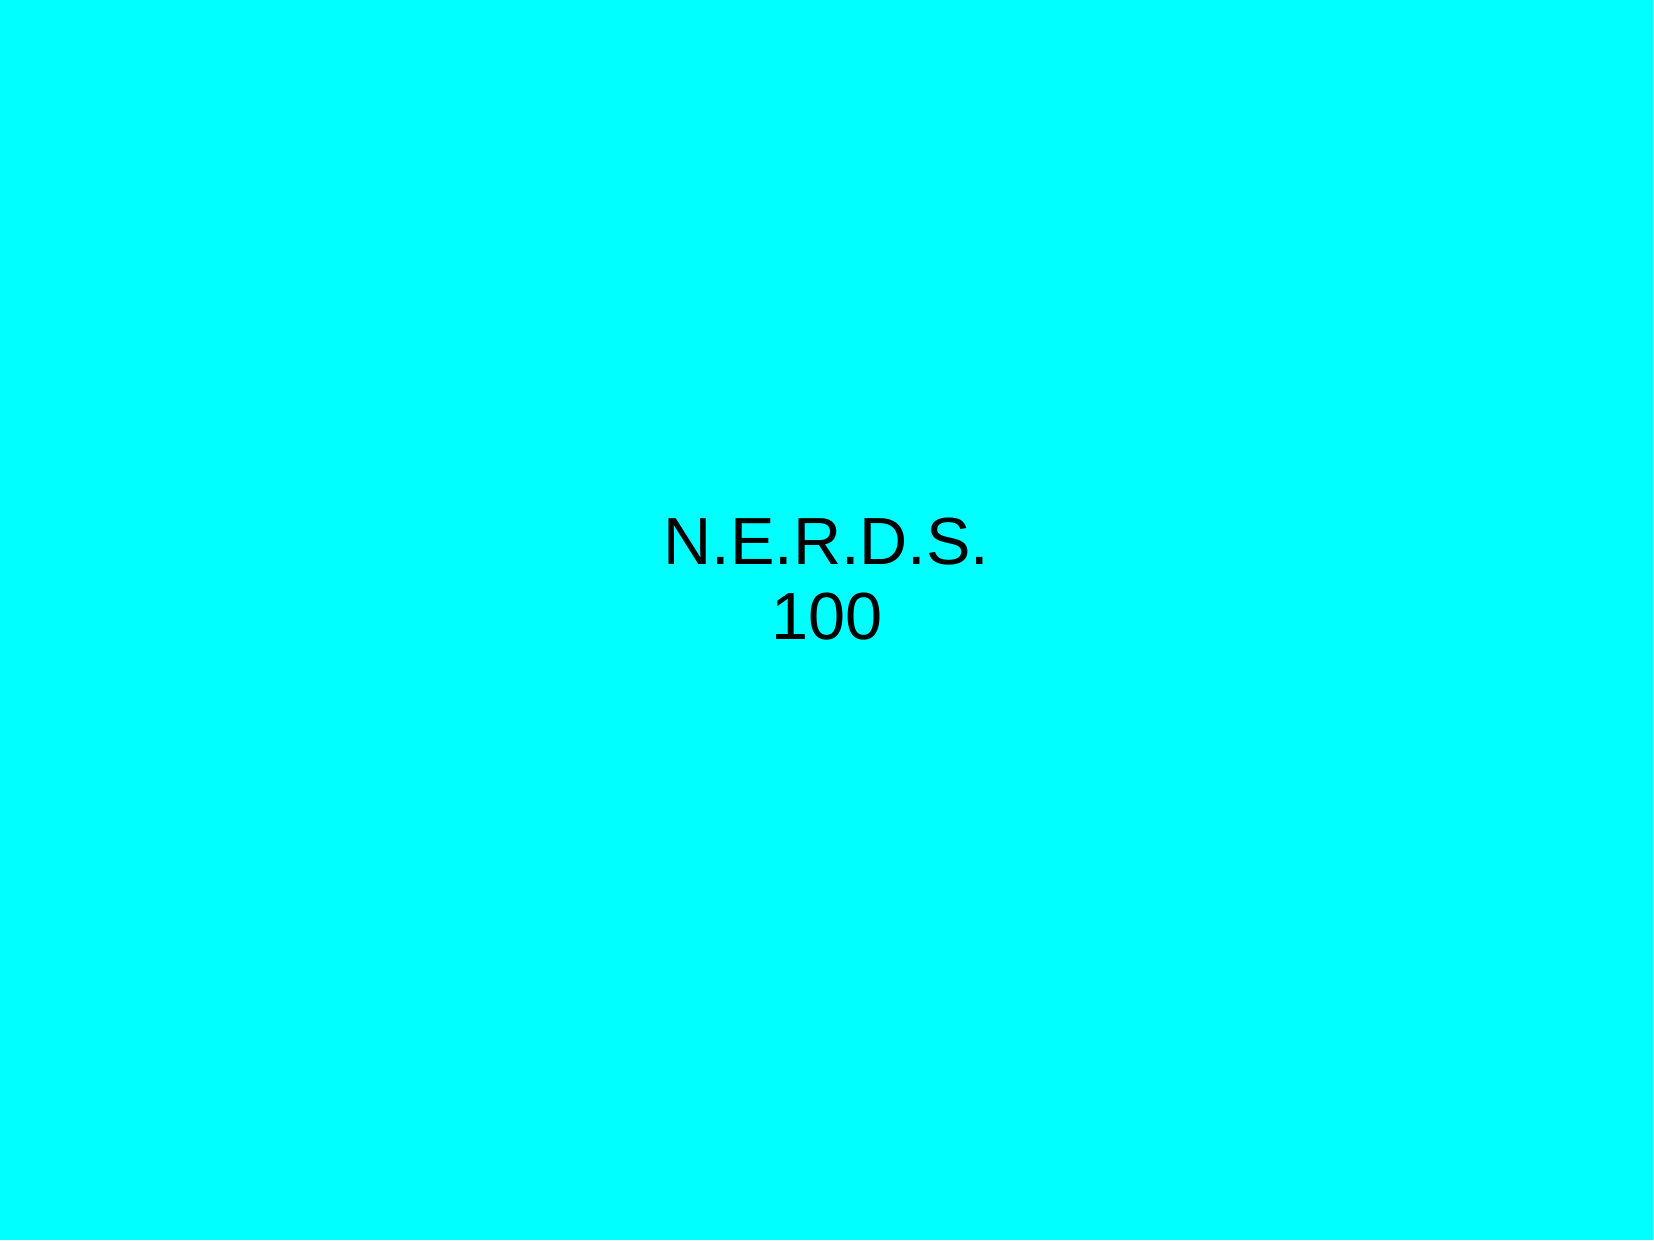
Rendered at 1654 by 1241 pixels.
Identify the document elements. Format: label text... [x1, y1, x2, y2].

subtitle N.E.R.D.S. 100 [82, 49, 1571, 1109]
